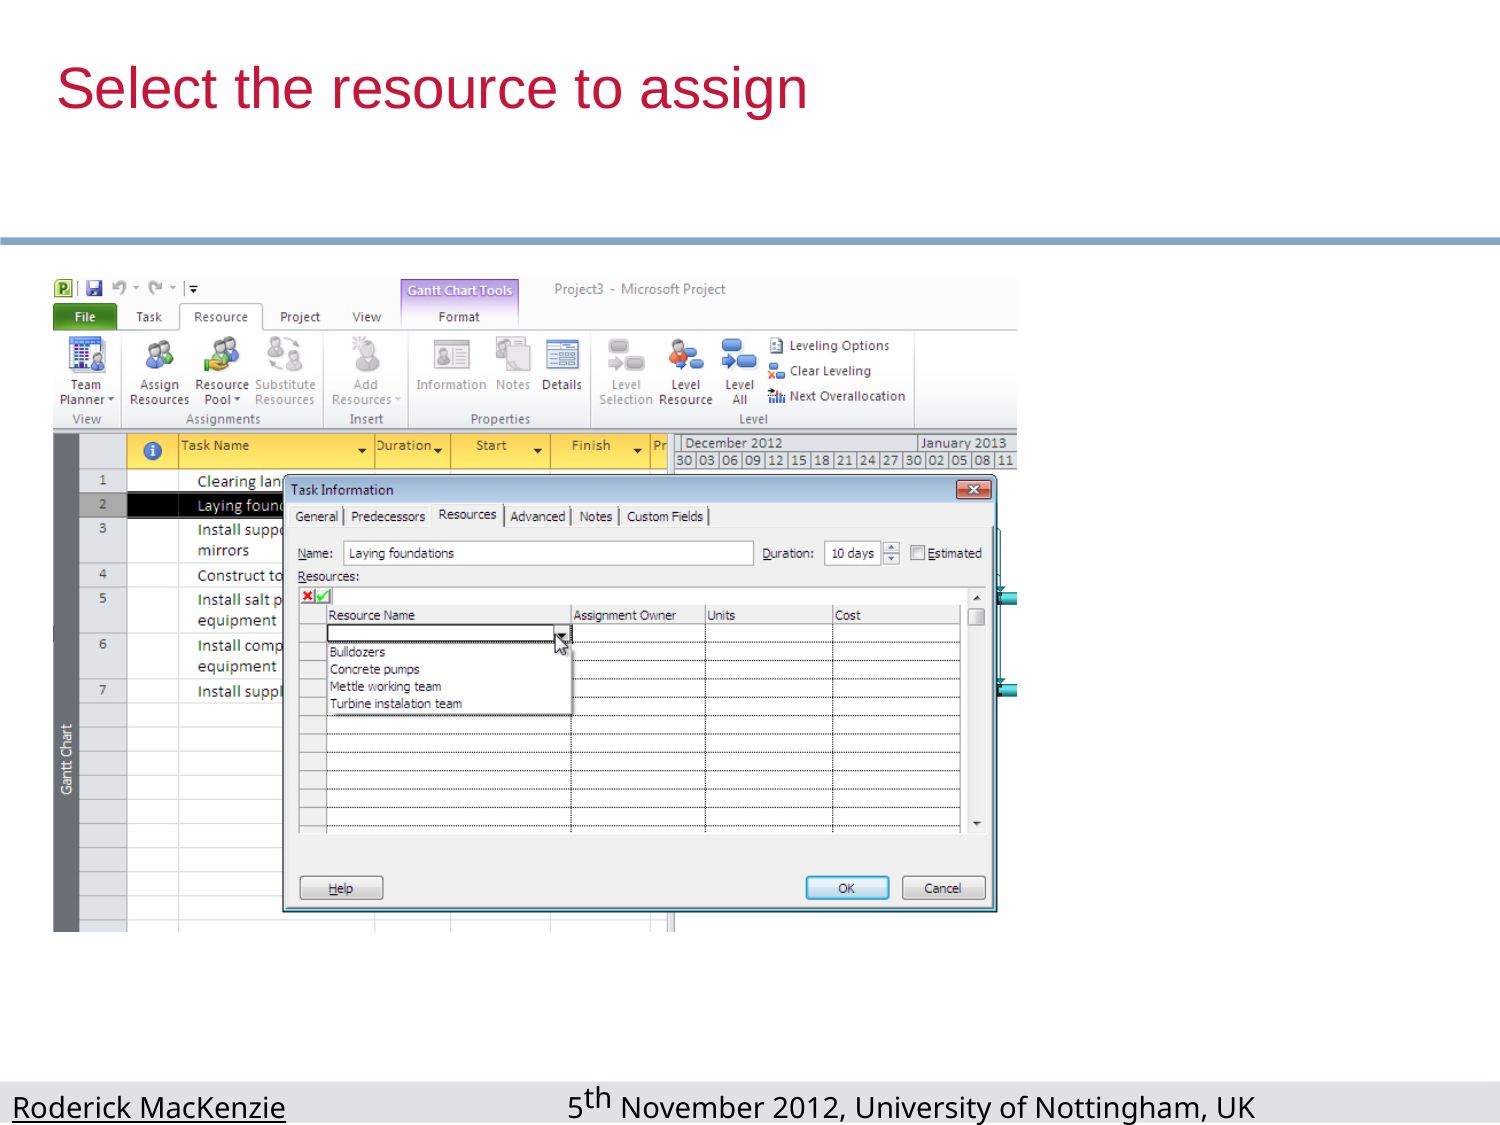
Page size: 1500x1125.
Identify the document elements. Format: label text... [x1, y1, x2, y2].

title Select the resource to assign [41, 35, 1171, 141]
picture [53, 279, 1017, 932]
